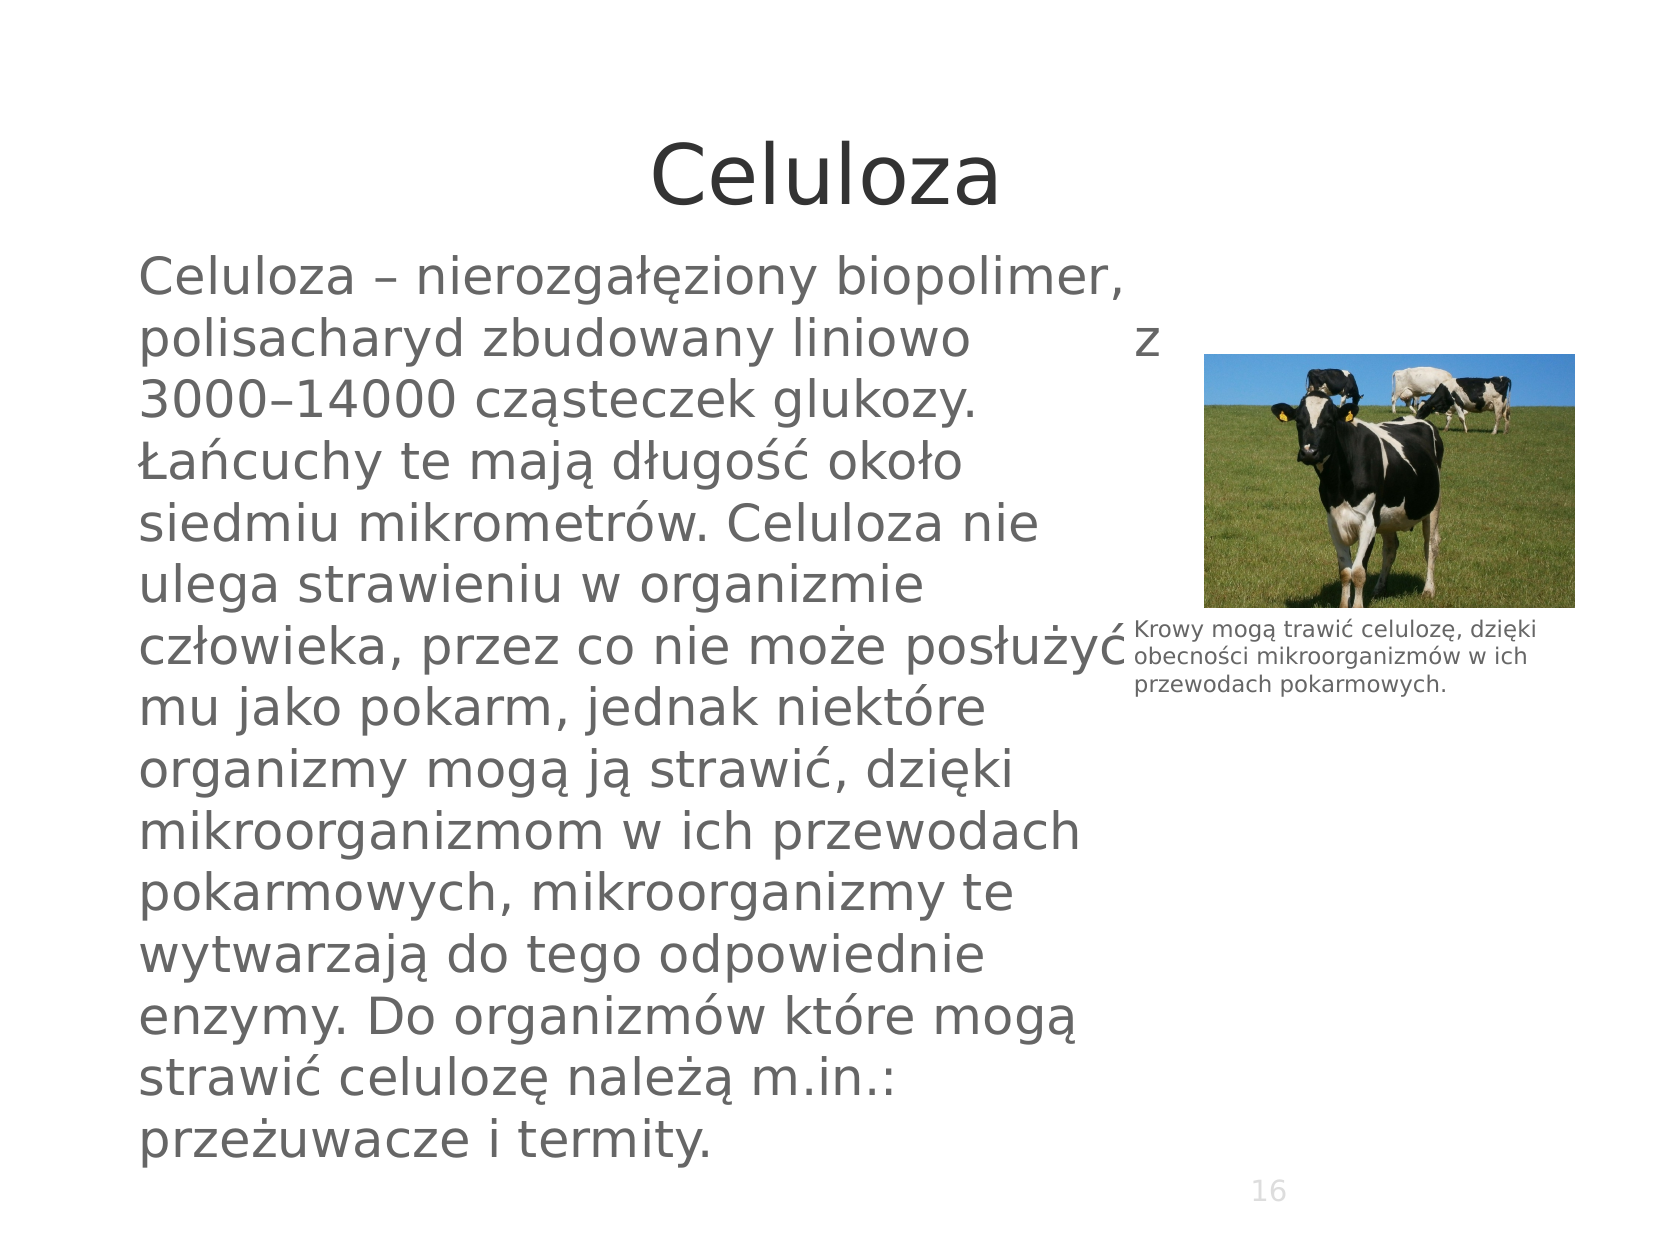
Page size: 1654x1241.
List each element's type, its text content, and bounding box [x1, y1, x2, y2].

picture [1204, 354, 1575, 608]
text_box [1250, 1172, 1636, 1241]
list Celuloza – nierozgałęziony biopolimer, polisacharyd zbudowany liniowo z 3000–14000 cząsteczek glukozy. Łańcuchy te mają długość około siedmiu mikrometrów. Celuloza nie ulega strawieniu w organizmie człowieka, przez co nie może posłużyć mu jako pokarm, jednak niektóre organizmy mogą ją strawić, dzięki mikroorganizmom w ich przewodach pokarmowych, mikroorganizmy te wytwarzają do tego odpowiednie enzymy. Do organizmów które mogą strawić celulozę należą m.in.: przeżuwacze i termity. [138, 242, 1182, 1170]
list Krowy mogą trawić celulozę, dzięki obecności mikroorganizmów w ich przewodach pokarmowych. [1133, 614, 1595, 860]
title Celuloza [114, 73, 1539, 271]
